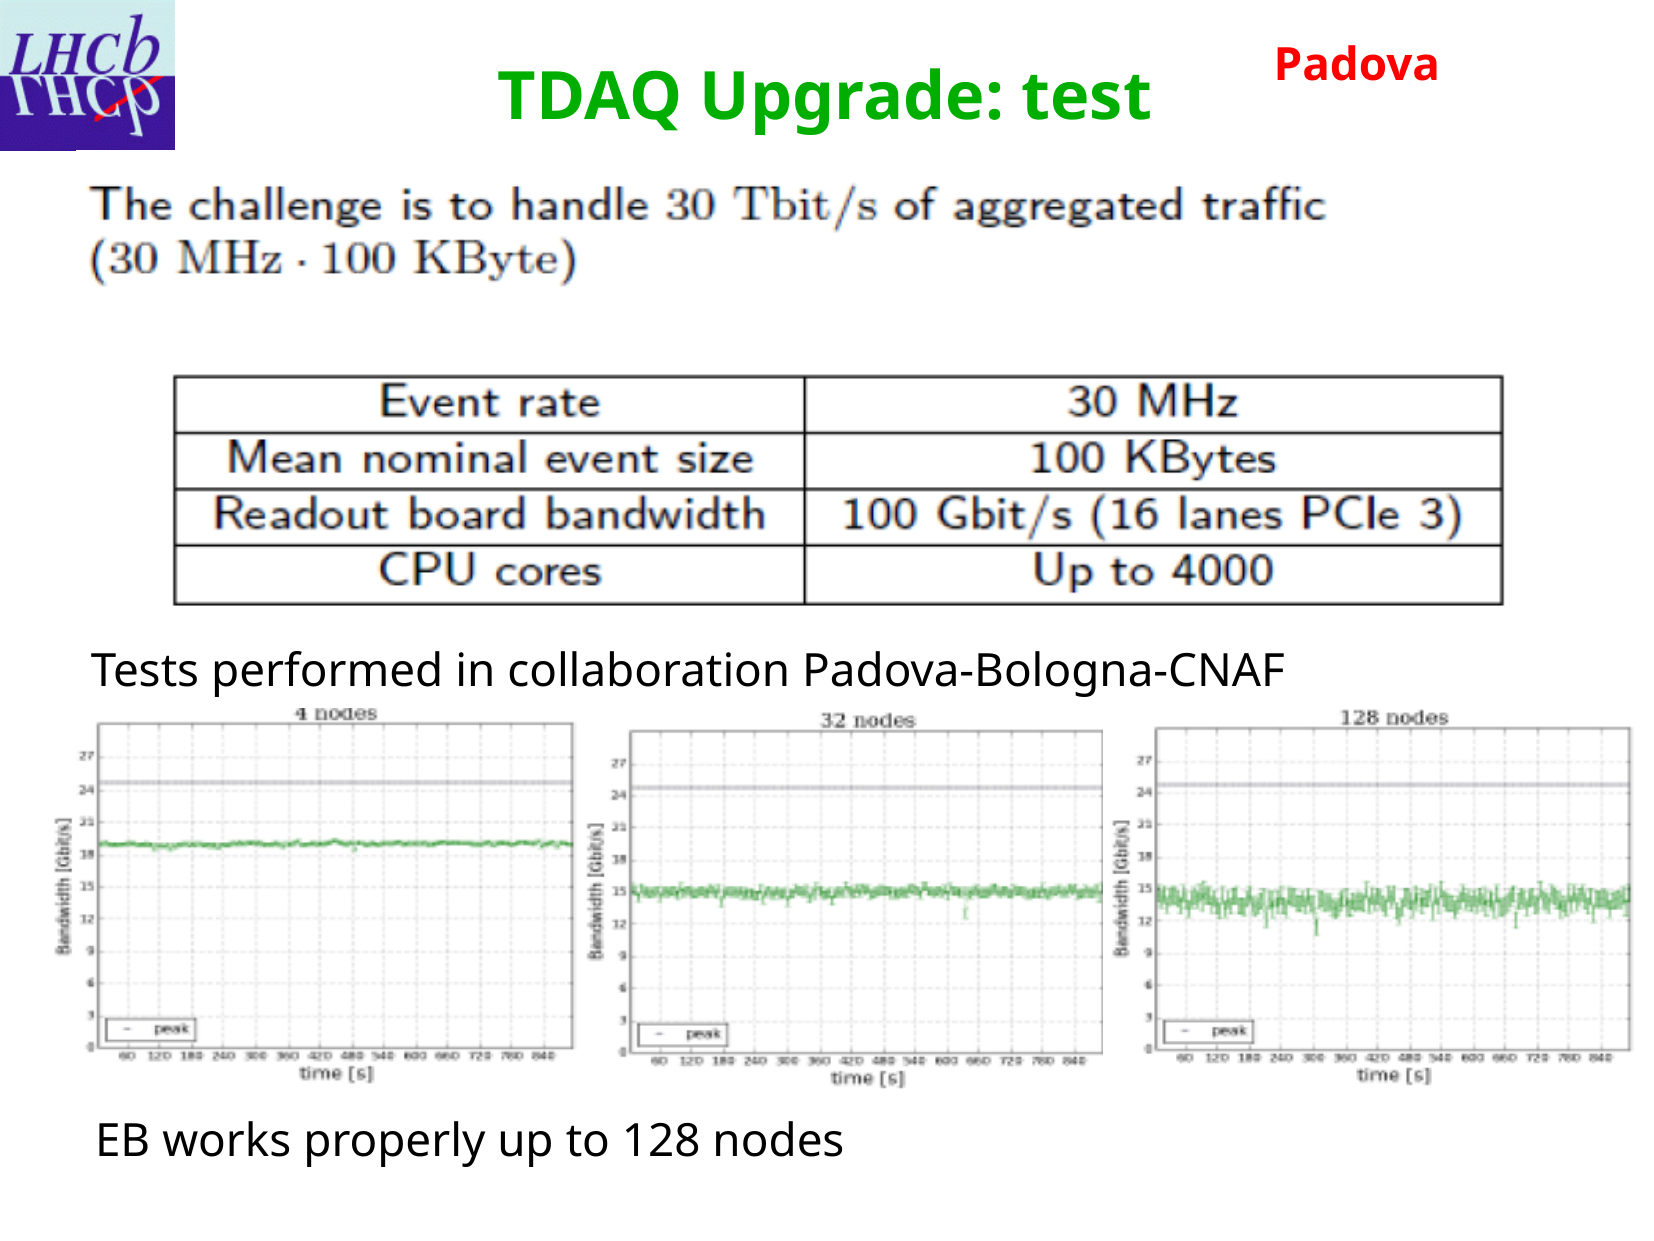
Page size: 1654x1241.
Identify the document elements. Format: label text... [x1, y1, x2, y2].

picture [47, 702, 1637, 1090]
title TDAQ Upgrade: test [62, 45, 1589, 142]
text_box Padova [1258, 23, 1437, 103]
picture [0, 0, 1598, 630]
text_box EB works properly up to 128 nodes [80, 1100, 846, 1180]
text_box Tests performed in collaboration Padova-Bologna-CNAF [76, 629, 1293, 708]
